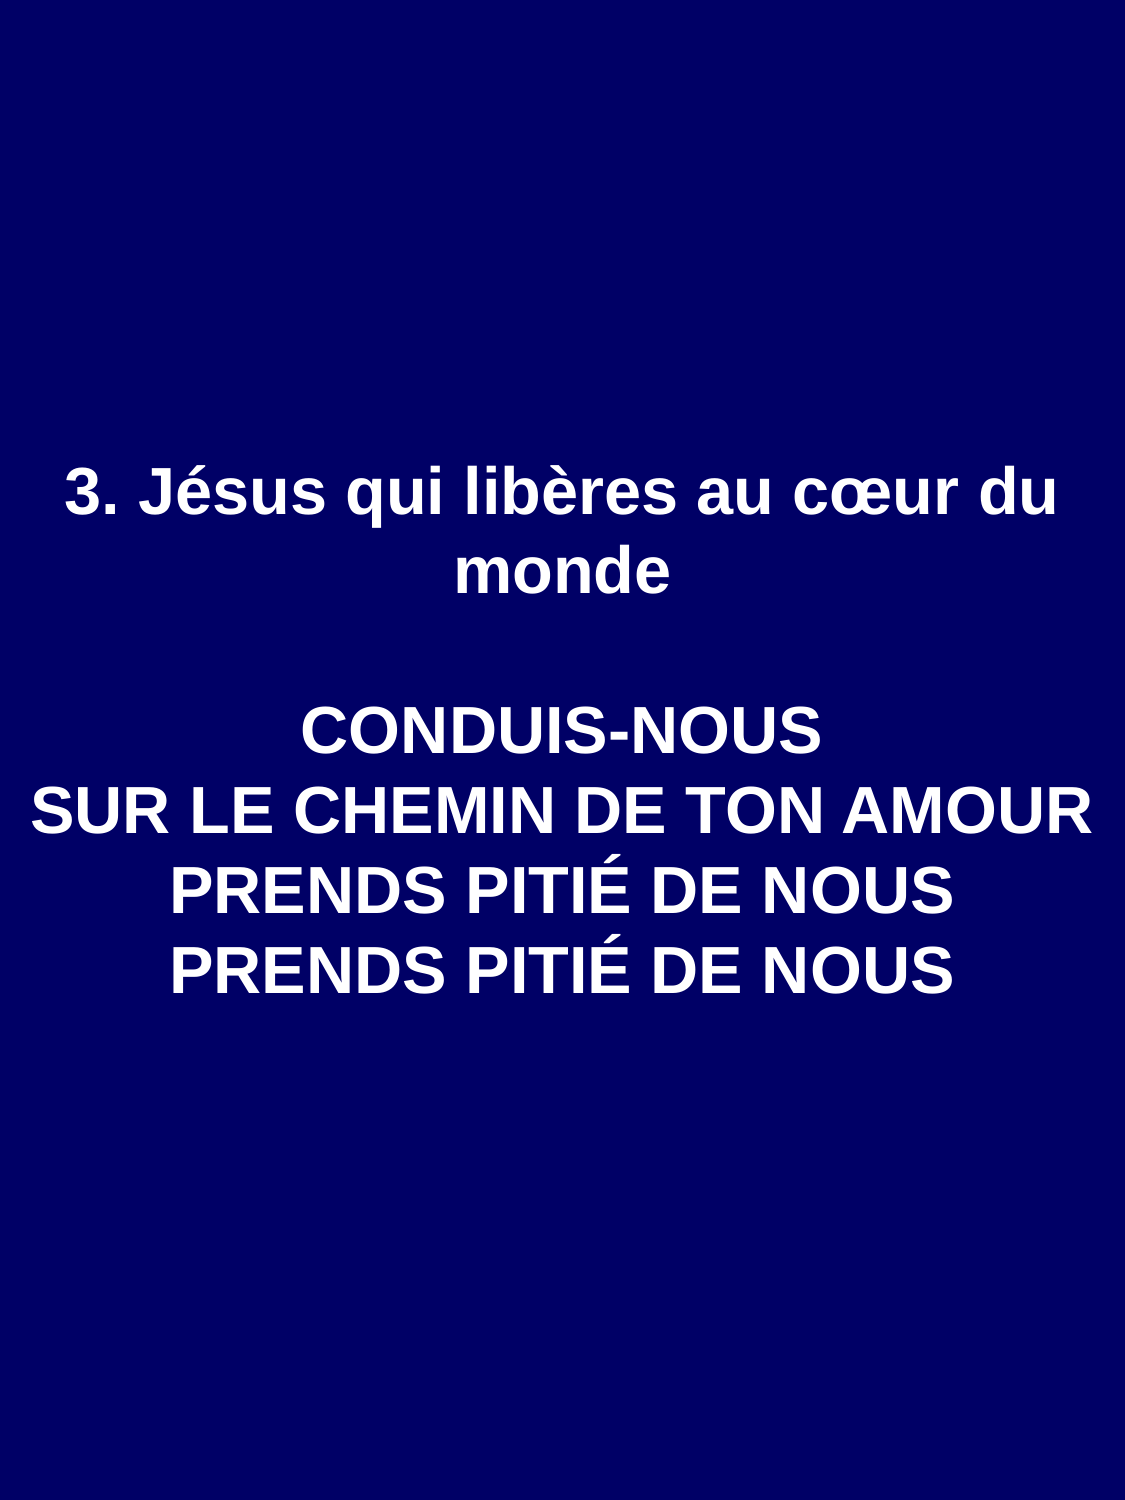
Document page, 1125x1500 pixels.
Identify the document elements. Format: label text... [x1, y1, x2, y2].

text_box 3. Jésus qui libères au cœur du monde CONDUIS-NOUS SUR LE CHEMIN DE TON AMOUR PRENDS PITIÉ DE NOUS PRENDS PITIÉ DE NOUS [0, 210, 1125, 1085]
